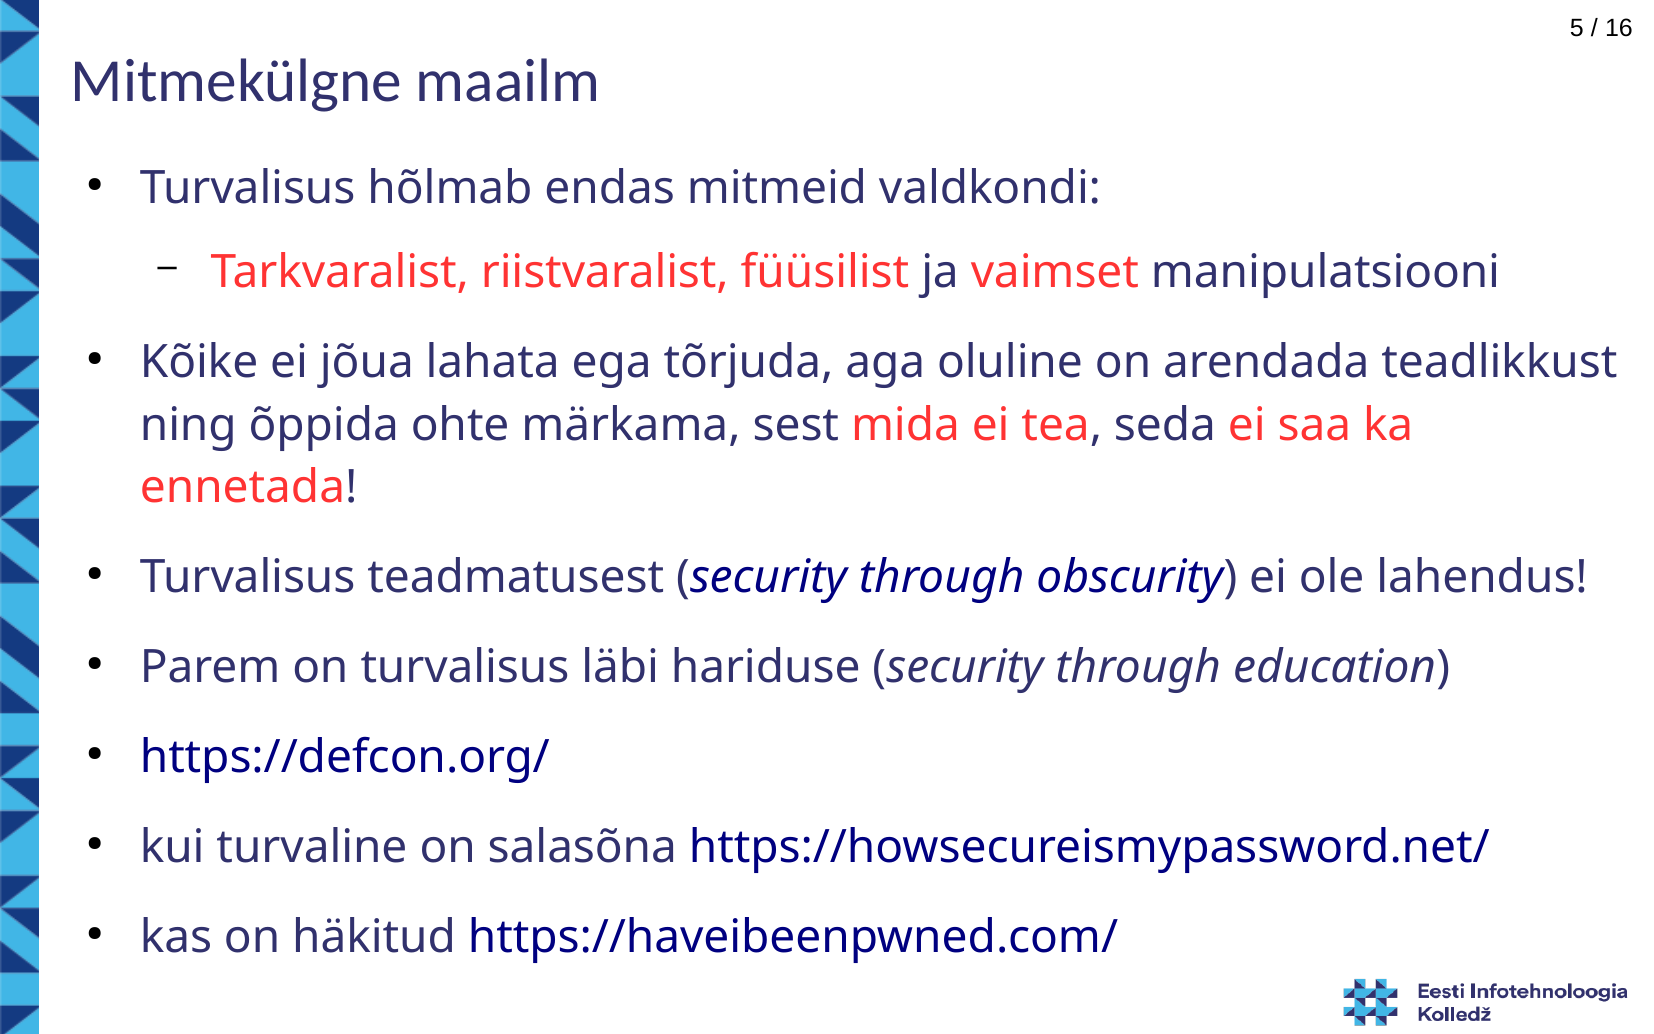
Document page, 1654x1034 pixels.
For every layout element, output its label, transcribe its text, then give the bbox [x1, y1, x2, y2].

title Mitmekülgne maailm [70, 41, 1630, 130]
list Turvalisus hõlmab endas mitmeid valdkondi: Tarkvaralist, riistvaralist, füüsilist ja vaimset manipulatsiooni Kõike ei jõua lahata ega tõrjuda, aga oluline on arendada teadlikkust ning õppida ohte märkama, sest mida ei tea, seda ei saa ka ennetada! Turvalisus teadmatusest (security through obscurity) ei ole lahendus! Parem on turvalisus läbi hariduse (security through education) https://defcon.org/ kui turvaline on salasõna https://howsecureismypassword.net/ kas on häkitud https://haveibeenpwned.com/ [68, 153, 1630, 1016]
